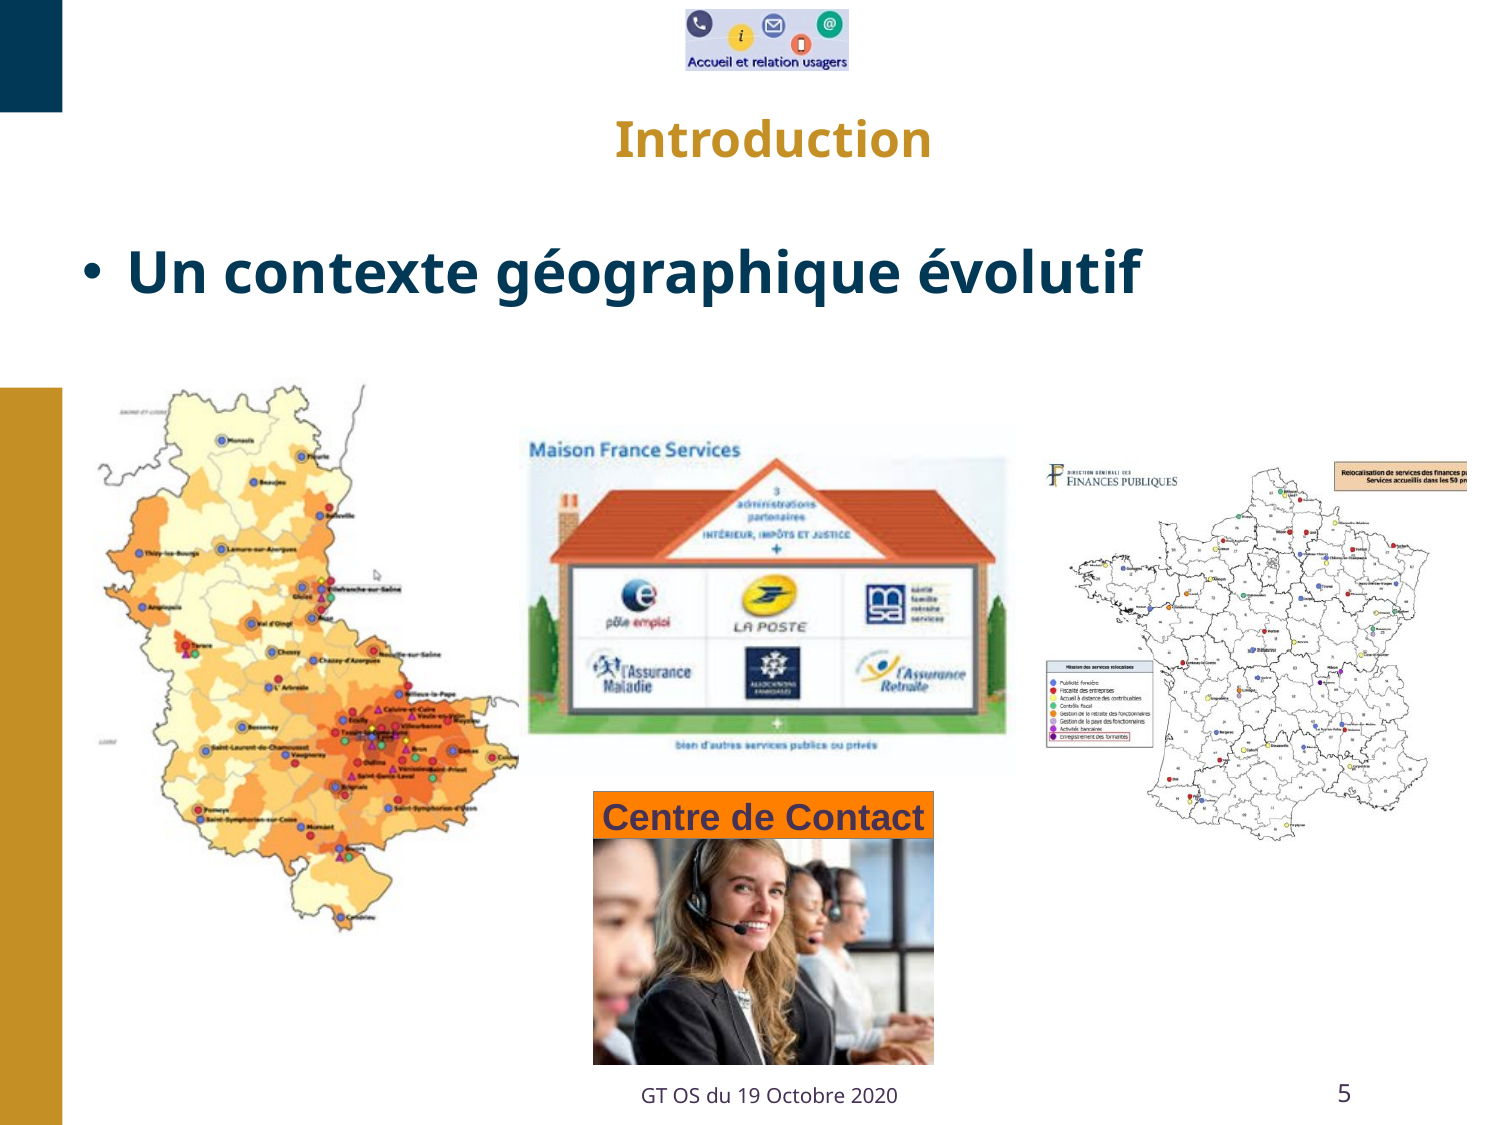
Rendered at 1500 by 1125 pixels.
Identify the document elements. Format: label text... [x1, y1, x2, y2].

list Un contexte géographique évolutif [82, 138, 1453, 922]
picture [70, 366, 1016, 1065]
title Introduction [131, 35, 1418, 245]
picture [685, 9, 849, 35]
text_box Centre de Contact [593, 791, 934, 839]
picture [1043, 459, 1467, 842]
